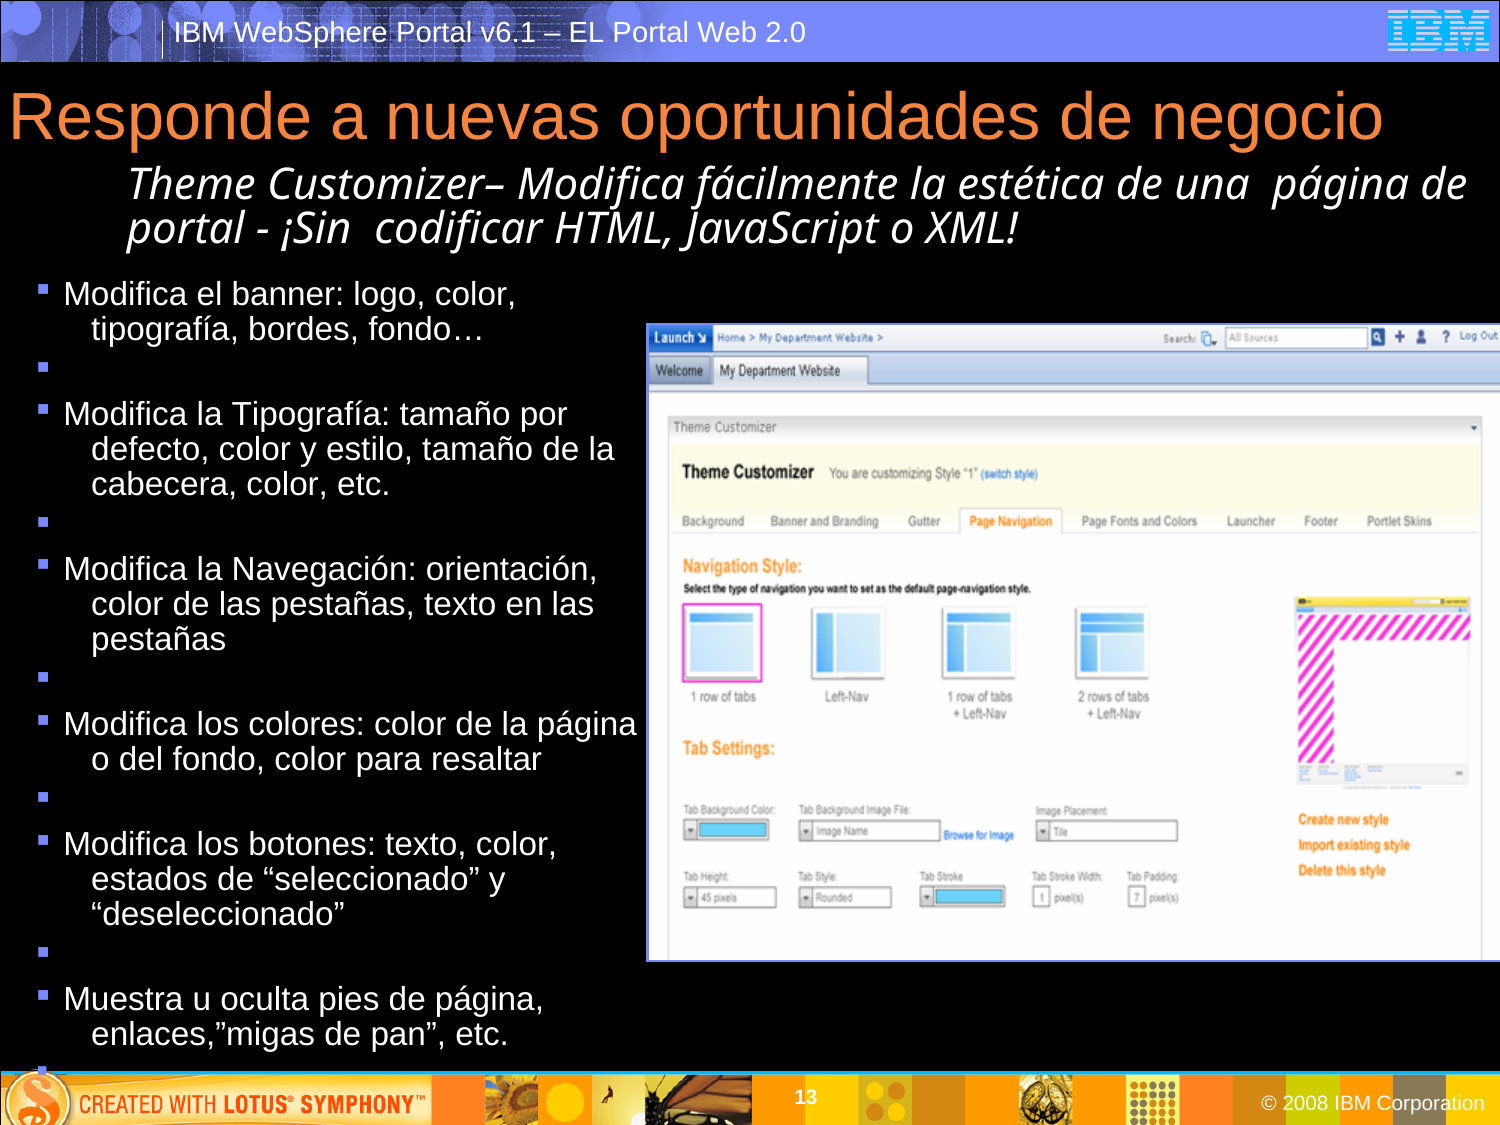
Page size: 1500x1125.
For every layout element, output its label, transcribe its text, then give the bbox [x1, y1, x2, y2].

title Responde a nuevas oportunidades de negocio [0, 75, 1500, 161]
picture [1, 1, 1499, 62]
picture [649, 325, 1500, 960]
text_box Theme Customizer– Modifica fácilmente la estética de una página de portal - ¡Sin codificar HTML, JavaScript o XML! [112, 167, 1480, 275]
picture [1, 1071, 1500, 1125]
text_box Modifica el banner: logo, color, tipografía, bordes, fondo… Modifica la Tipografía: tamaño por defecto, color y estilo, tamaño de la cabecera, color, etc. Modifica la Navegación: orientación, color de las pestañas, texto en las pestañas Modifica los colores: color de la página o del fondo, color para resaltar Modifica los botones: texto, color, estados de “seleccionado” y “deseleccionado” Muestra u oculta pies de página, enlaces,”migas de pan”, etc. [20, 269, 653, 831]
